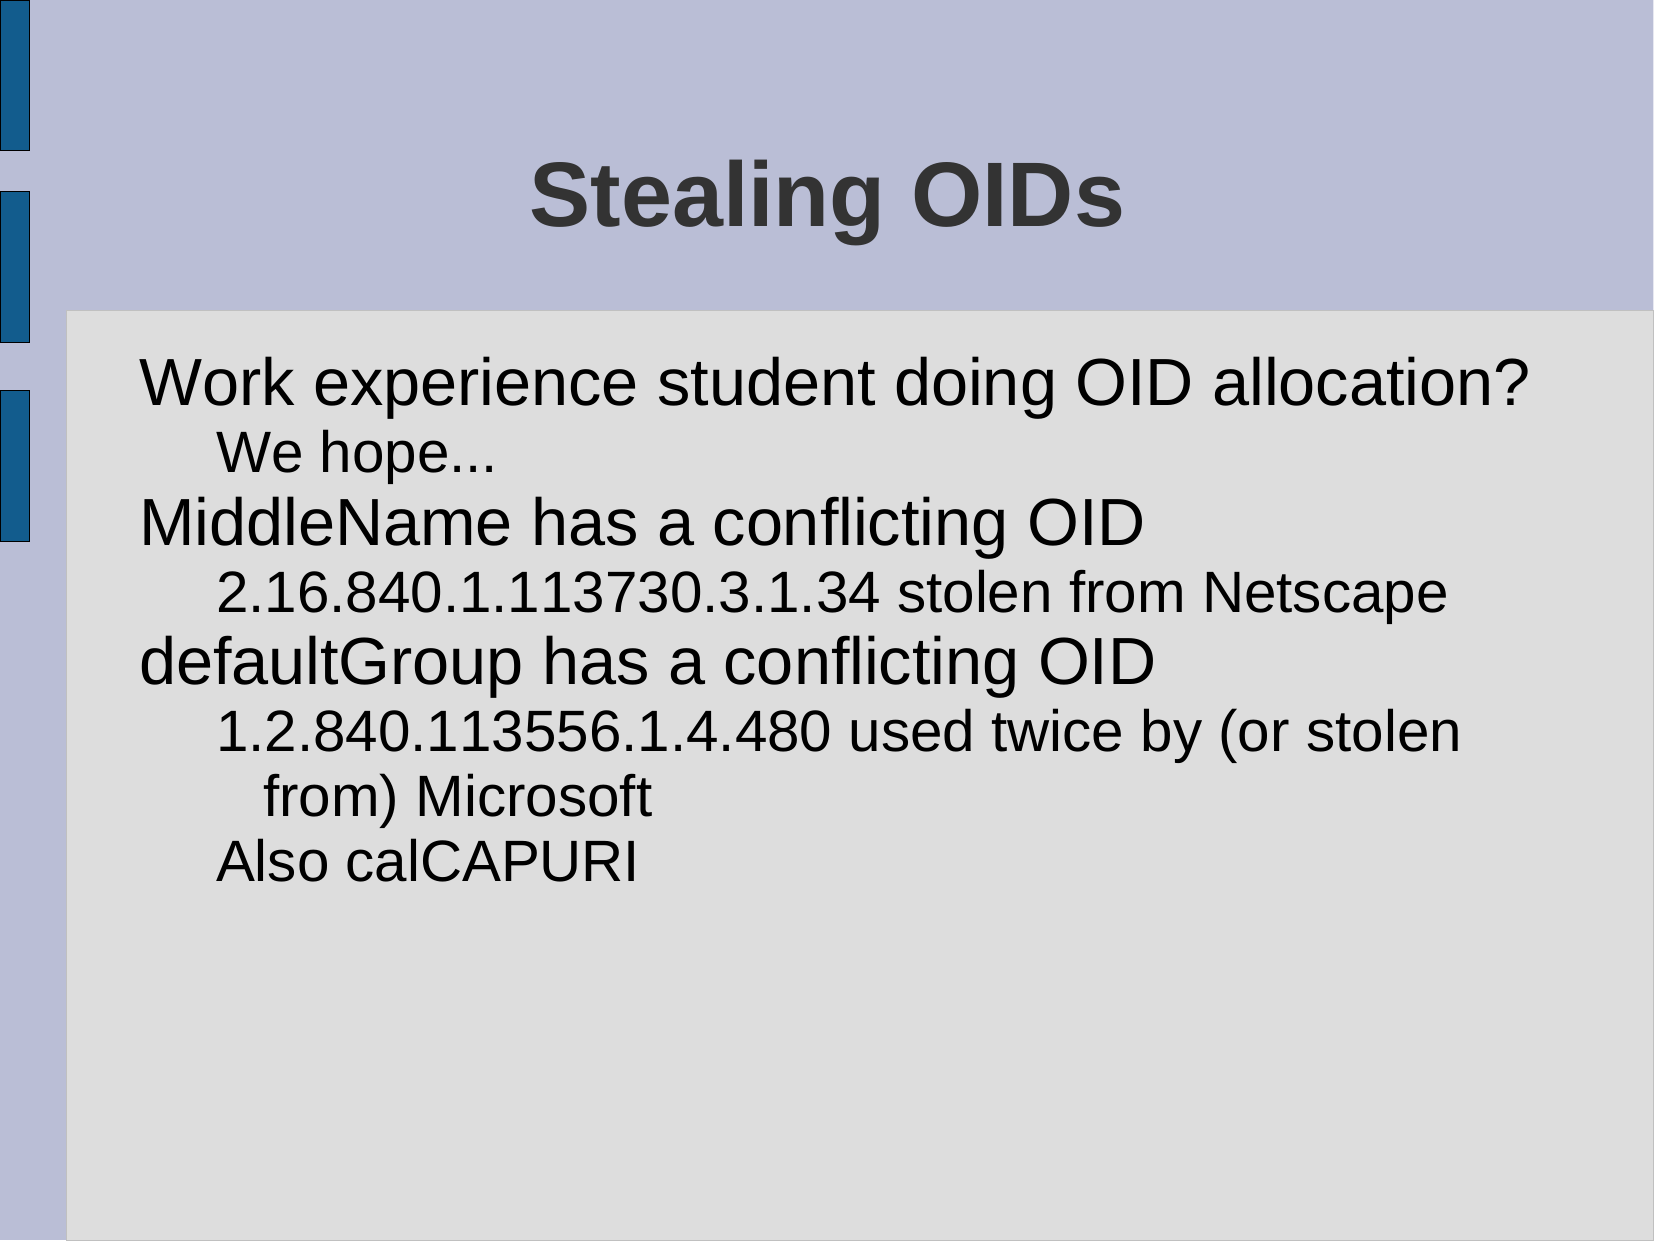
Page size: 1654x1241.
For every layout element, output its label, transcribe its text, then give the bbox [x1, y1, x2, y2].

title Stealing OIDs [121, 91, 1534, 299]
list Work experience student doing OID allocation? We hope... MiddleName has a conflicting OID 2.16.840.1.113730.3.1.34 stolen from Netscape defaultGroup has a conflicting OID 1.2.840.113556.1.4.480 used twice by (or stolen from) Microsoft Also calCAPURI [121, 344, 1534, 1127]
